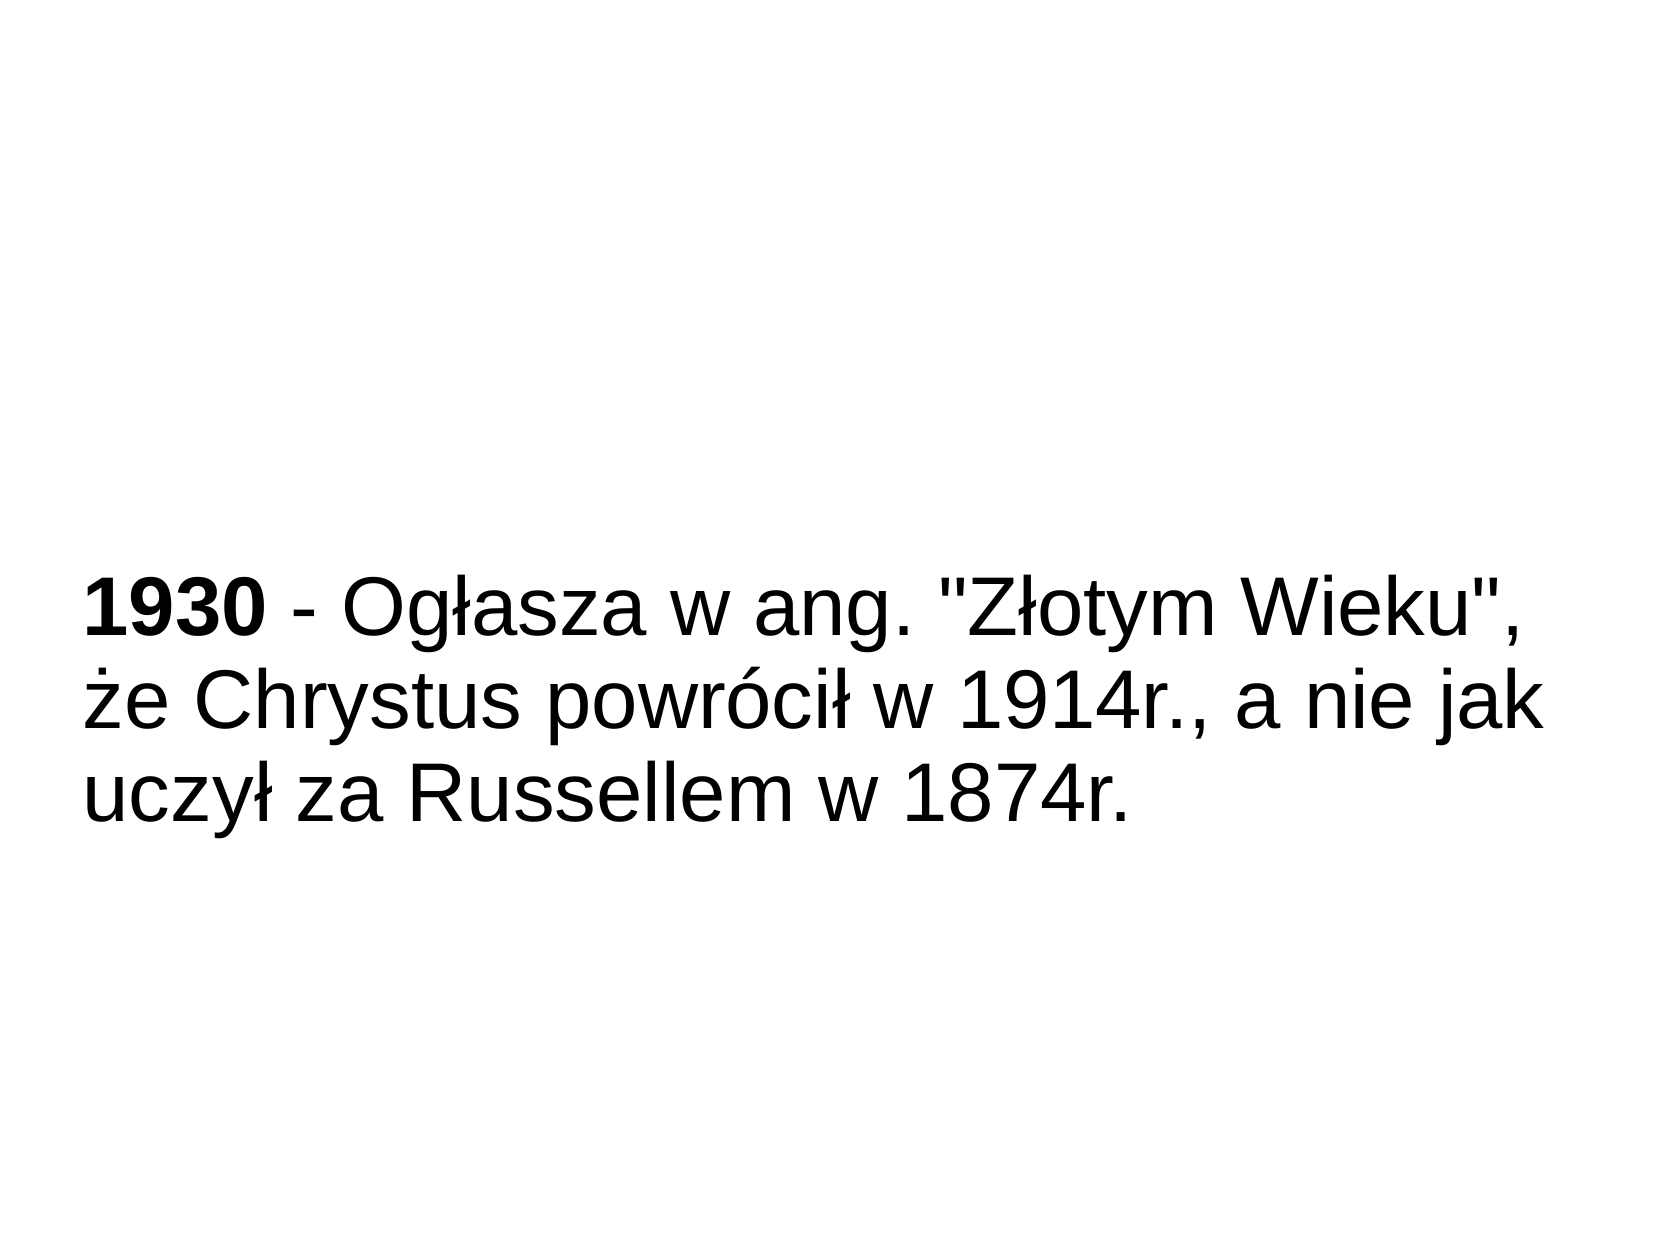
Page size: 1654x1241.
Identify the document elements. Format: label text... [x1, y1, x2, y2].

subtitle 1930 - Ogłasza w ang. "Złotym Wieku", że Chrystus powrócił w 1914r., a nie jak uczył za Russellem w 1874r. [82, 297, 1571, 1102]
